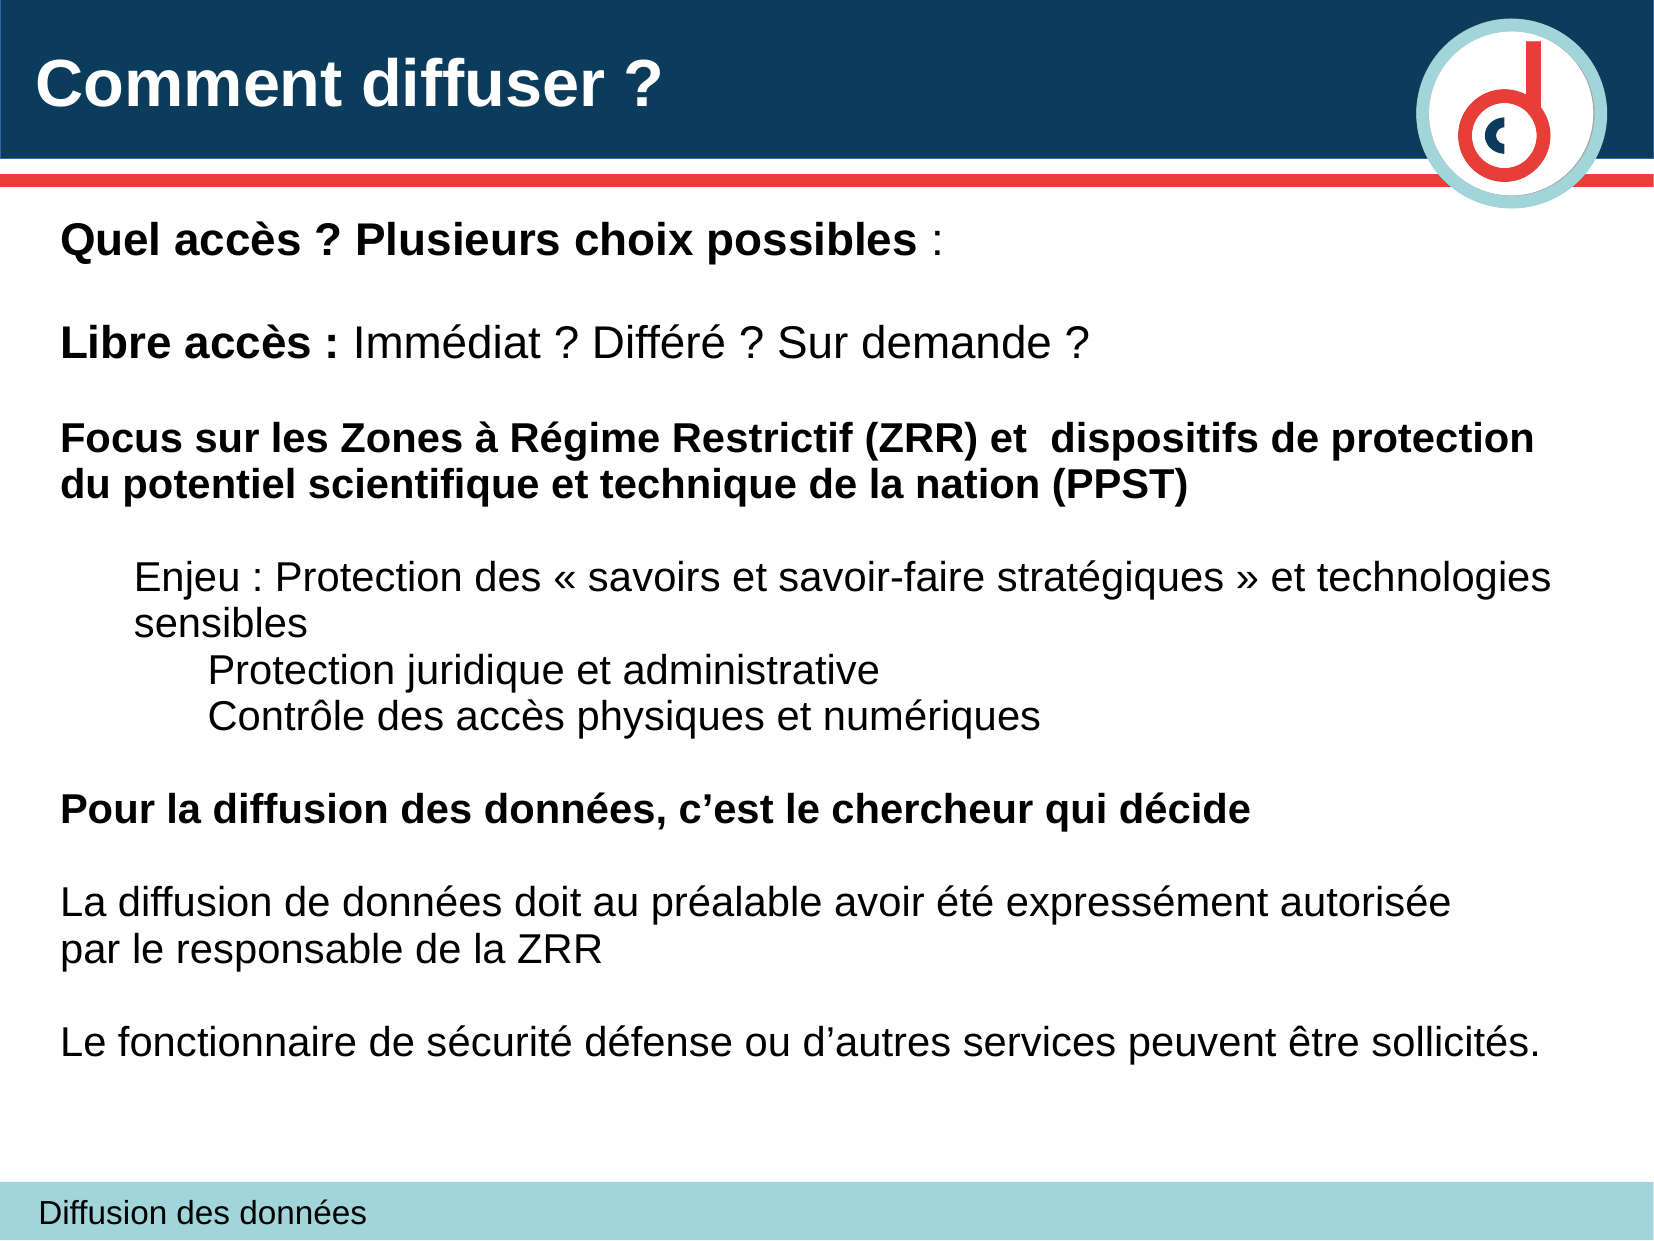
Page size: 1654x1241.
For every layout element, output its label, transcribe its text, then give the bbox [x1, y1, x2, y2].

text_box Quel accès ? Plusieurs choix possibles : Libre accès : Immédiat ? Différé ? Sur demande ? Focus sur les Zones à Régime Restrictif (ZRR) et dispositifs de protection du potentiel scientifique et technique de la nation (PPST) Enjeu : Protection des « savoirs et savoir-faire stratégiques » et technologies sensibles Protection juridique et administrative Contrôle des accès physiques et numériques Pour la diffusion des données, c’est le chercheur qui décide La diffusion de données doit au préalable avoir été expressément autorisée par le responsable de la ZRR Le fonctionnaire de sécurité défense ou d’autres services peuvent être sollicités. [45, 206, 1611, 1101]
text_box Diffusion des données [23, 1187, 621, 1241]
title Comment diffuser ? [35, 11, 1430, 159]
